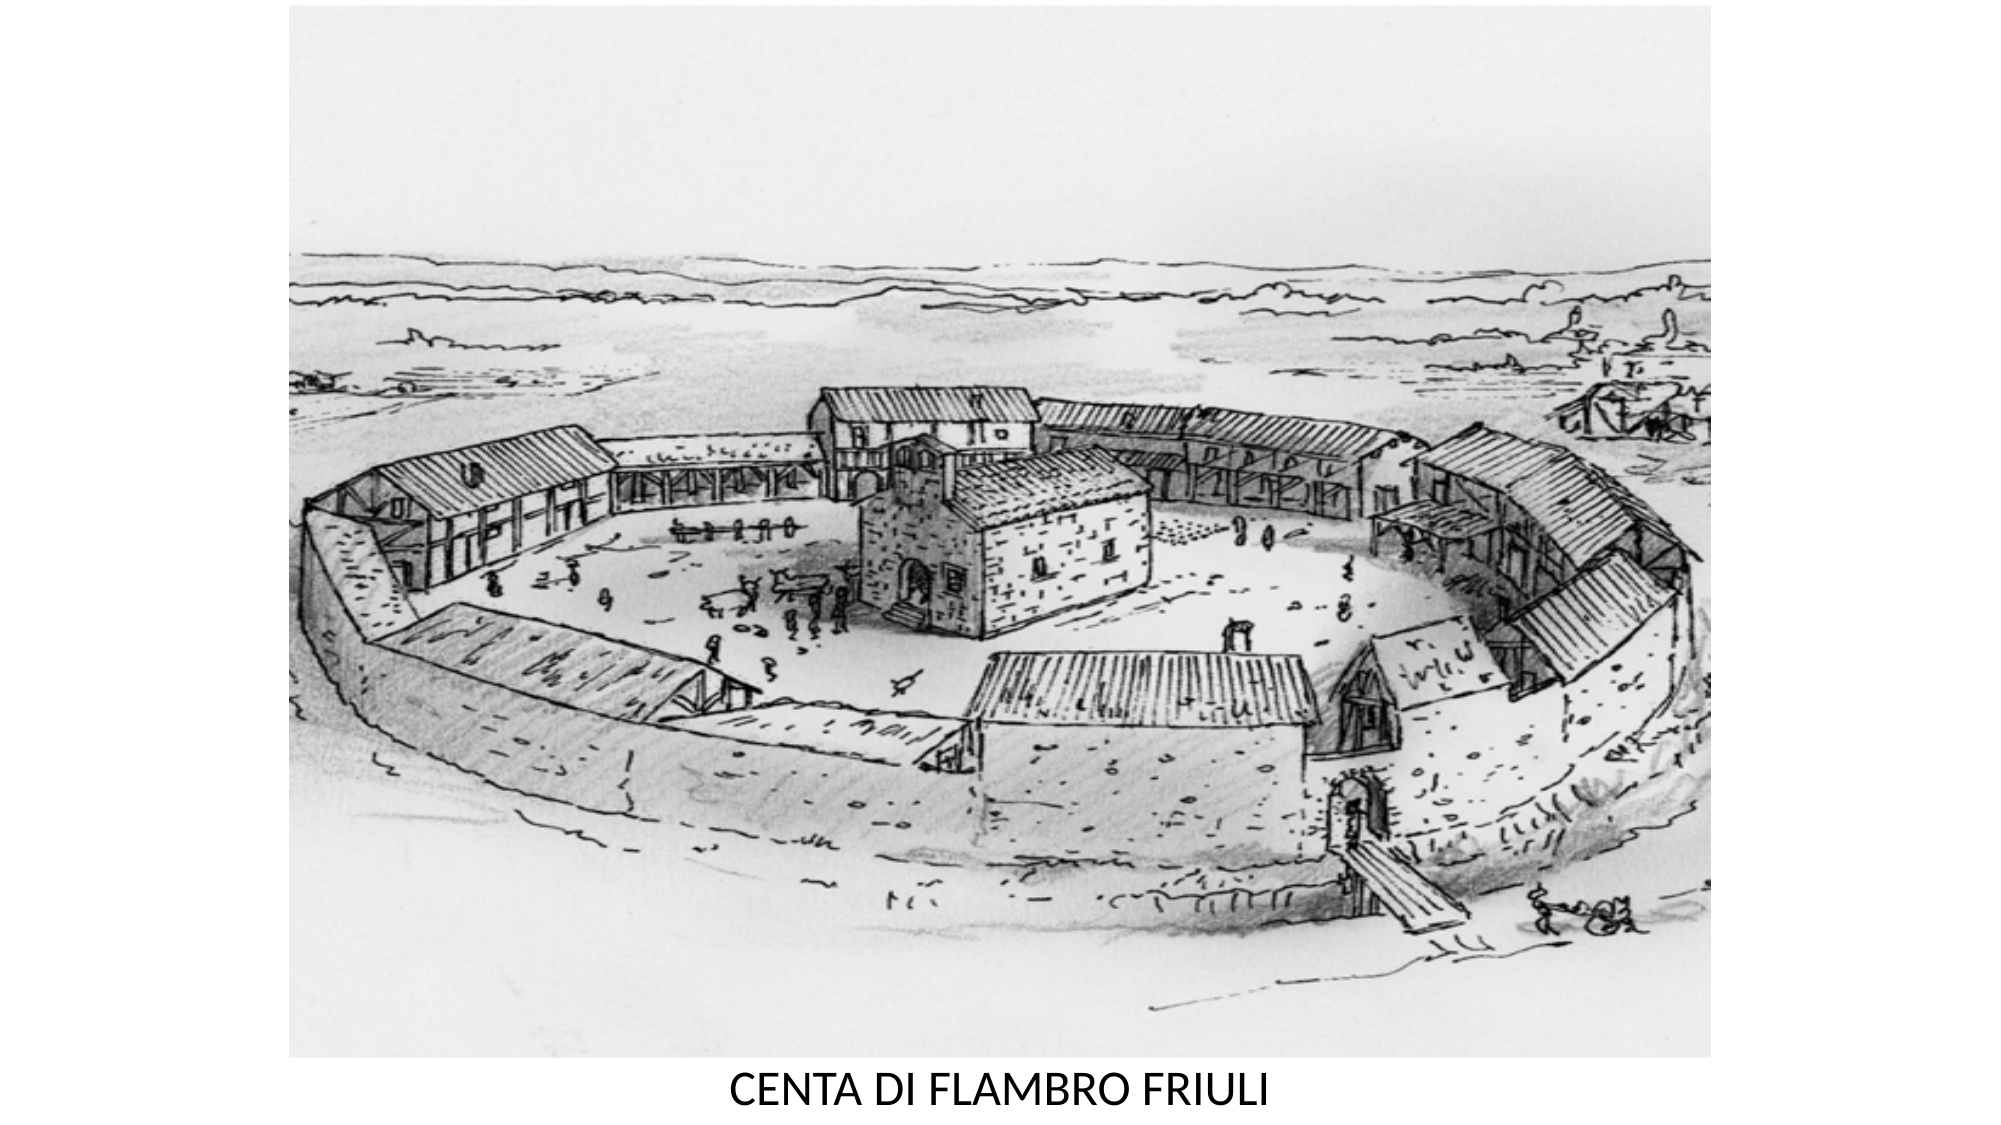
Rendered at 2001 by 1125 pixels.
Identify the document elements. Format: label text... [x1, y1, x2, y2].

picture [289, 0, 1711, 1060]
subtitle CENTA DI FLAMBRO FRIULI [249, 1059, 1750, 1125]
